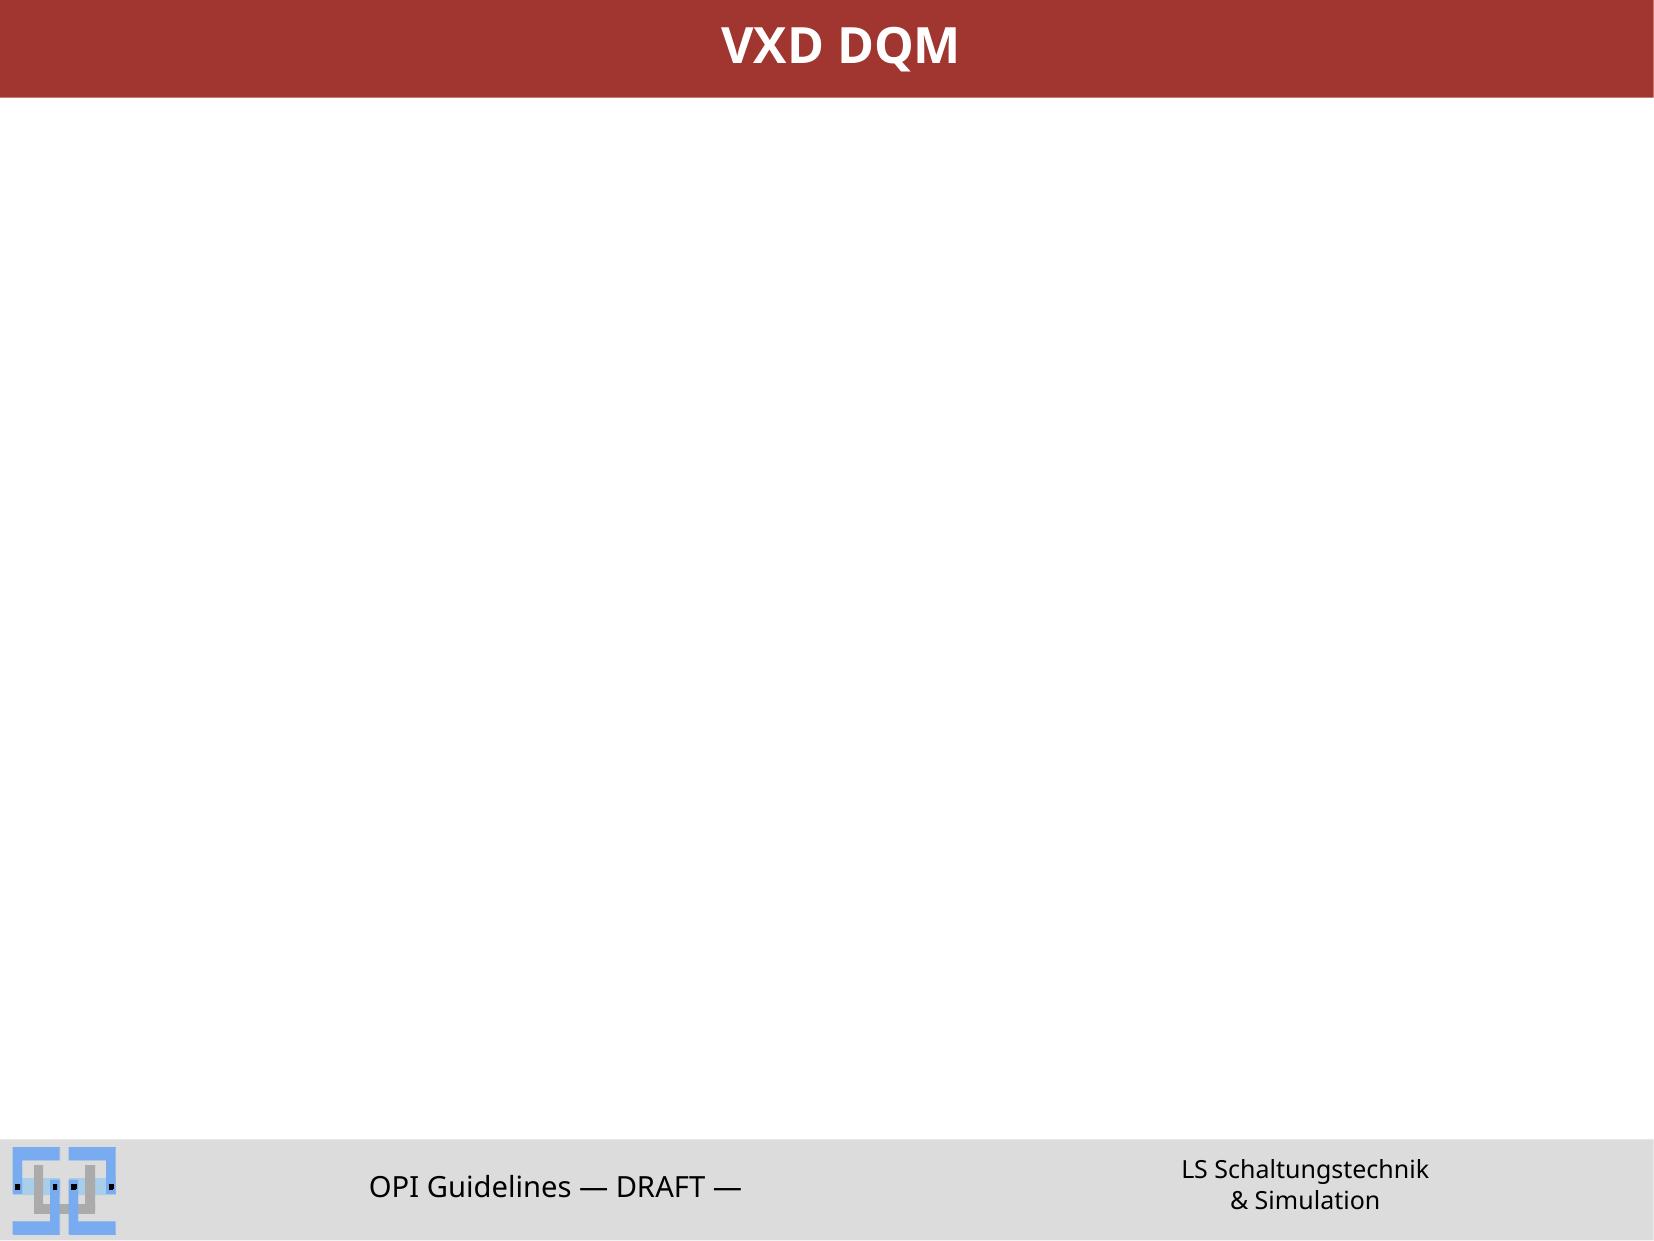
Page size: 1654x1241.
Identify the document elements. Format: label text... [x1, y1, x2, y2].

title VXD DQM [97, 6, 1586, 81]
text_box OPI Guidelines — DRAFT — [368, 1167, 1122, 1211]
